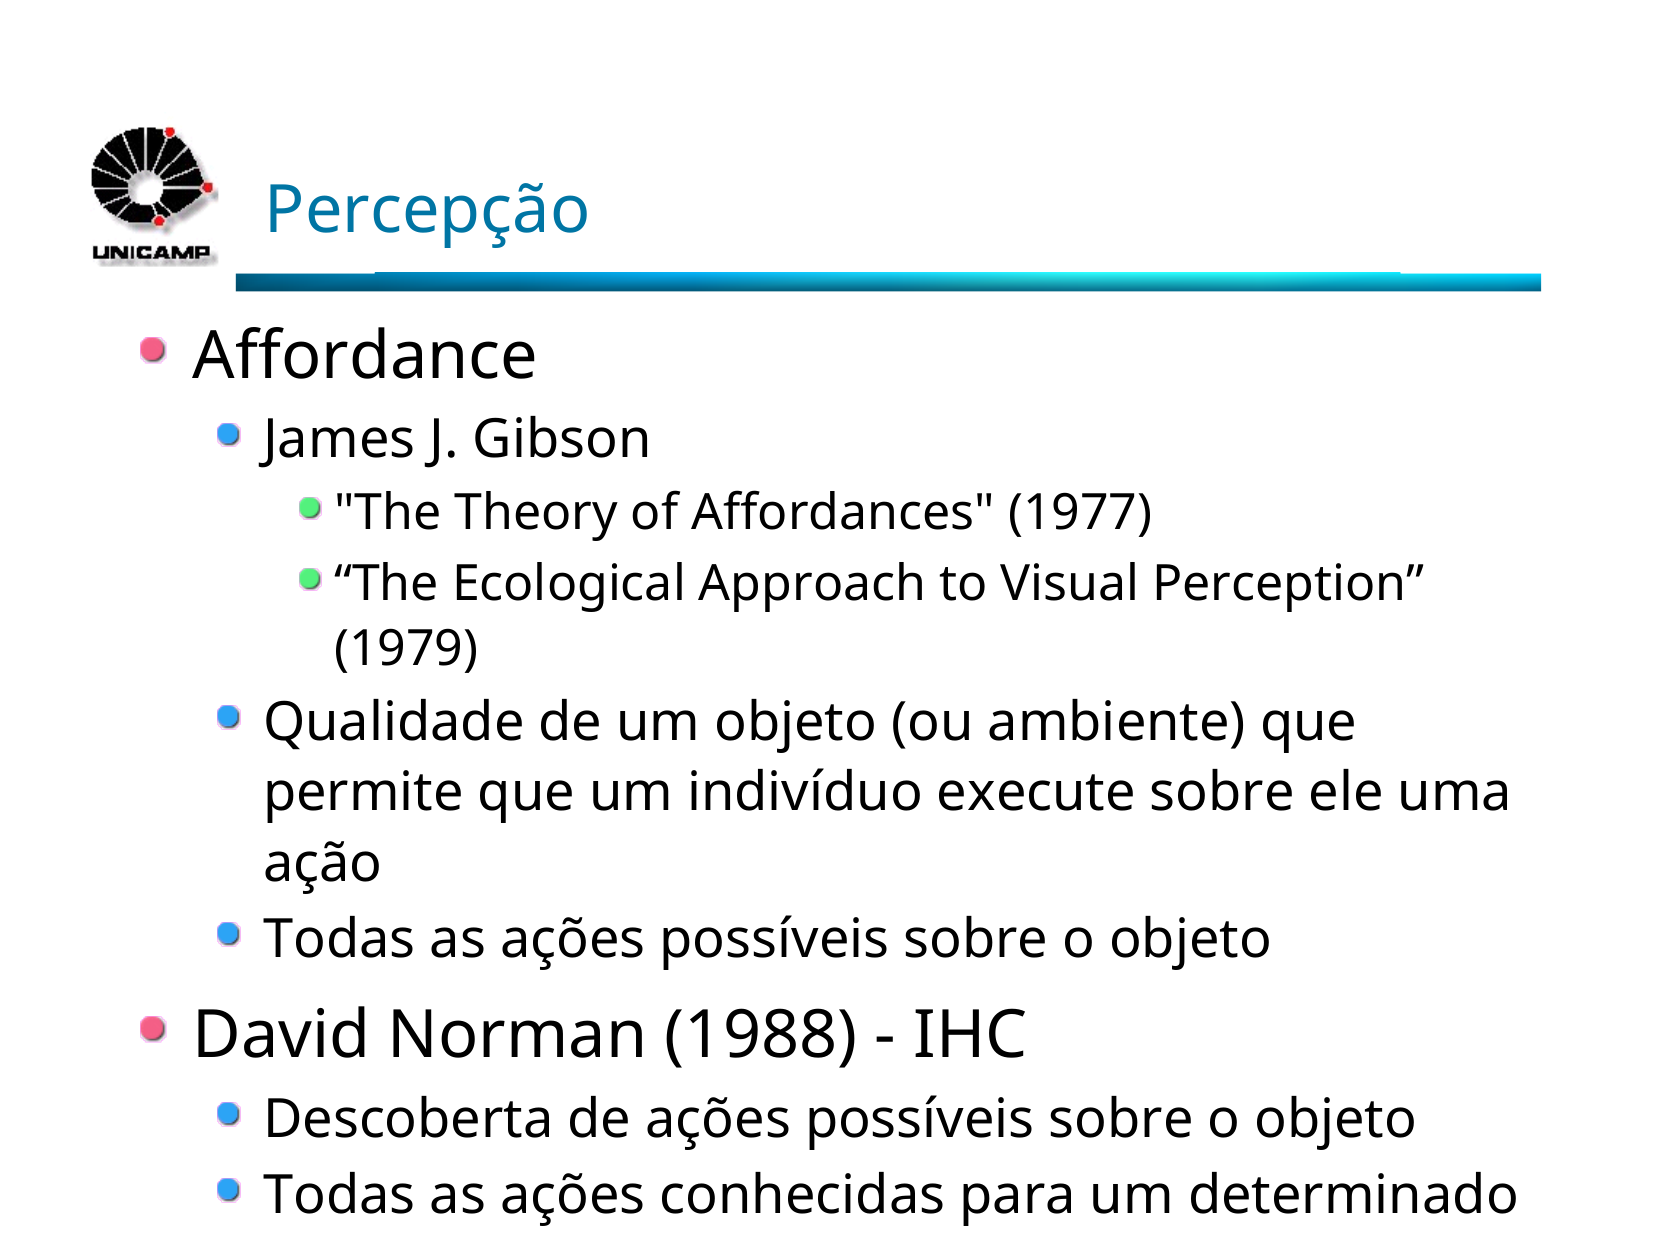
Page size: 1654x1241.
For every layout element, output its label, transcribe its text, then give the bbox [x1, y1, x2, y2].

picture [216, 1177, 242, 1204]
title Percepção [264, 57, 1534, 250]
list Affordance James J. Gibson "The Theory of Affordances" (1977) “The Ecological Approach to Visual Perception” (1979) Qualidade de um objeto (ou ambiente) que permite que um indivíduo execute sobre ele uma ação Todas as ações possíveis sobre o objeto David Norman (1988) - IHC Descoberta de ações possíveis sobre o objeto Todas as ações conhecidas para um determinado tipo de objeto [121, 309, 1534, 1167]
picture [125, 272, 1654, 295]
